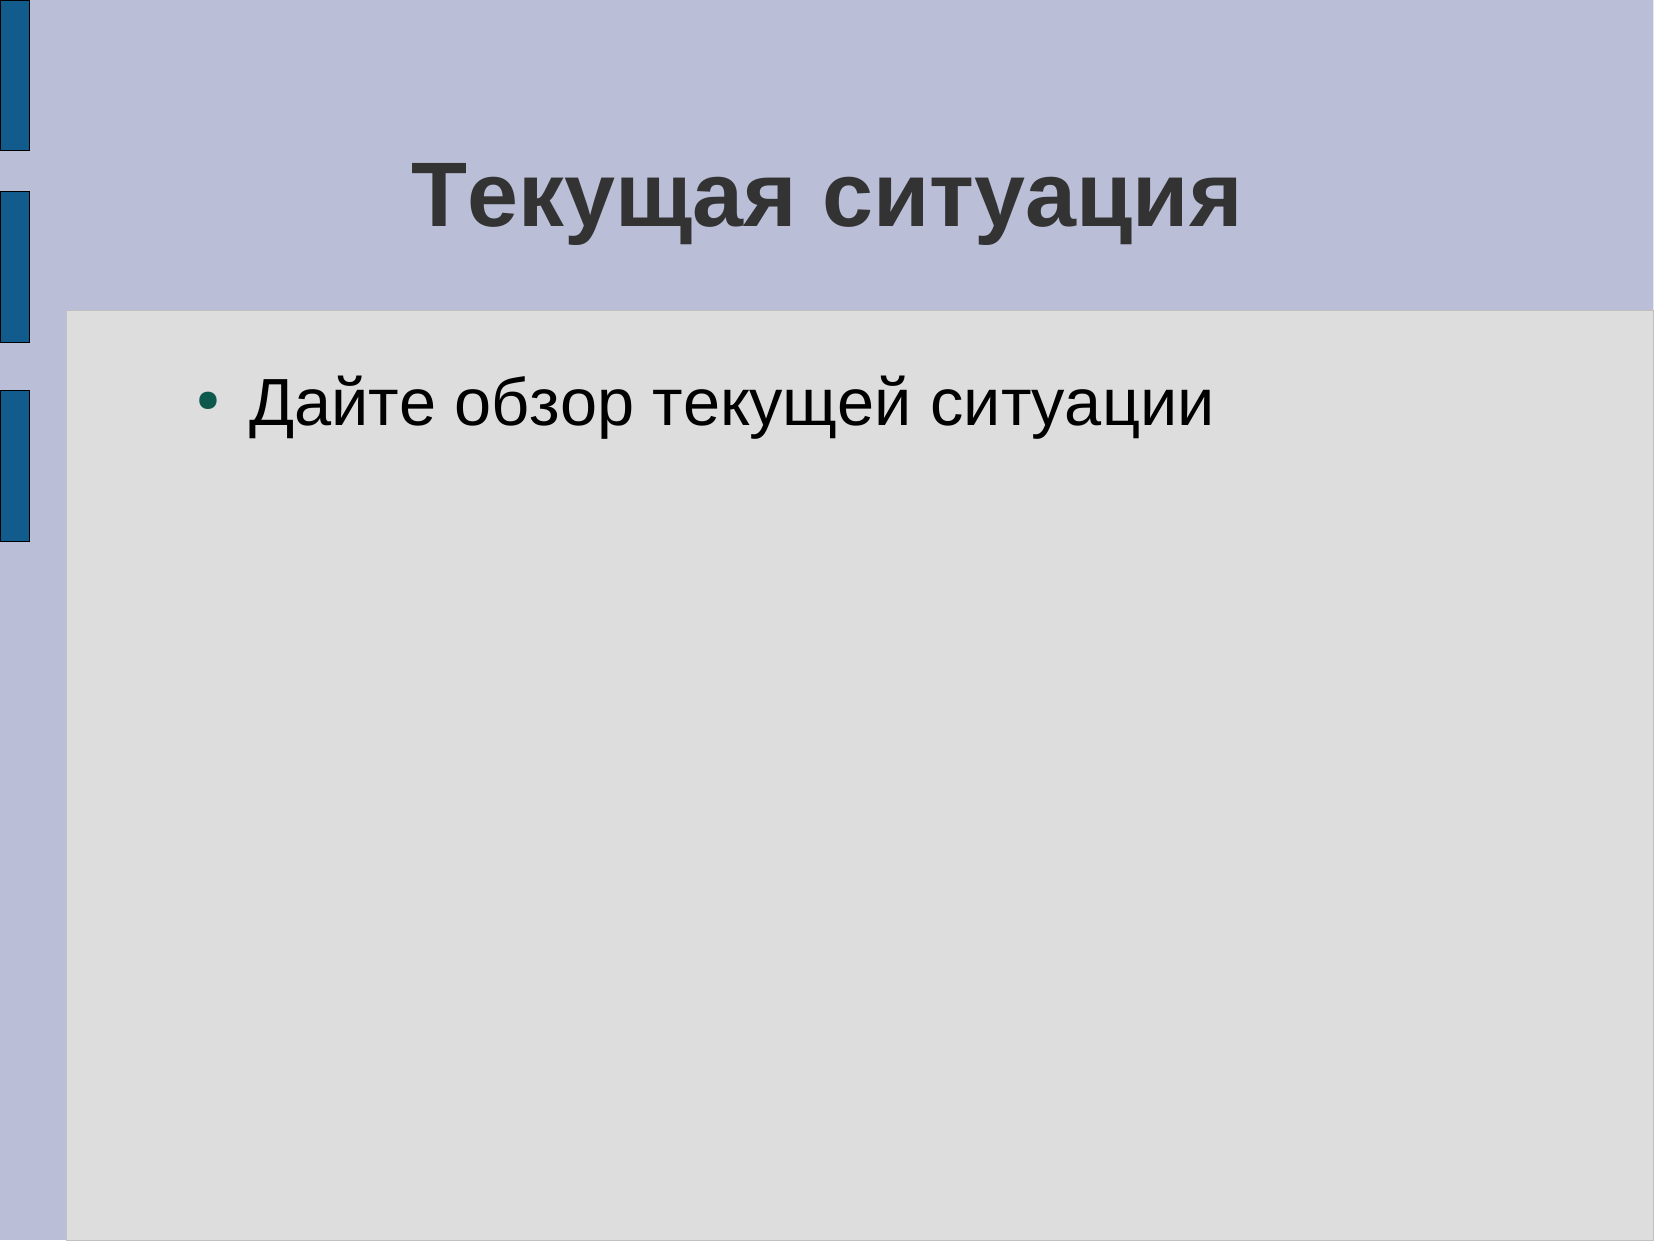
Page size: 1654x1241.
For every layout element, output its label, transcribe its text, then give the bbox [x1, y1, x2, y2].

list Дайте обзор текущей ситуации [178, 364, 1570, 1147]
title Текущая ситуация [121, 91, 1534, 299]
